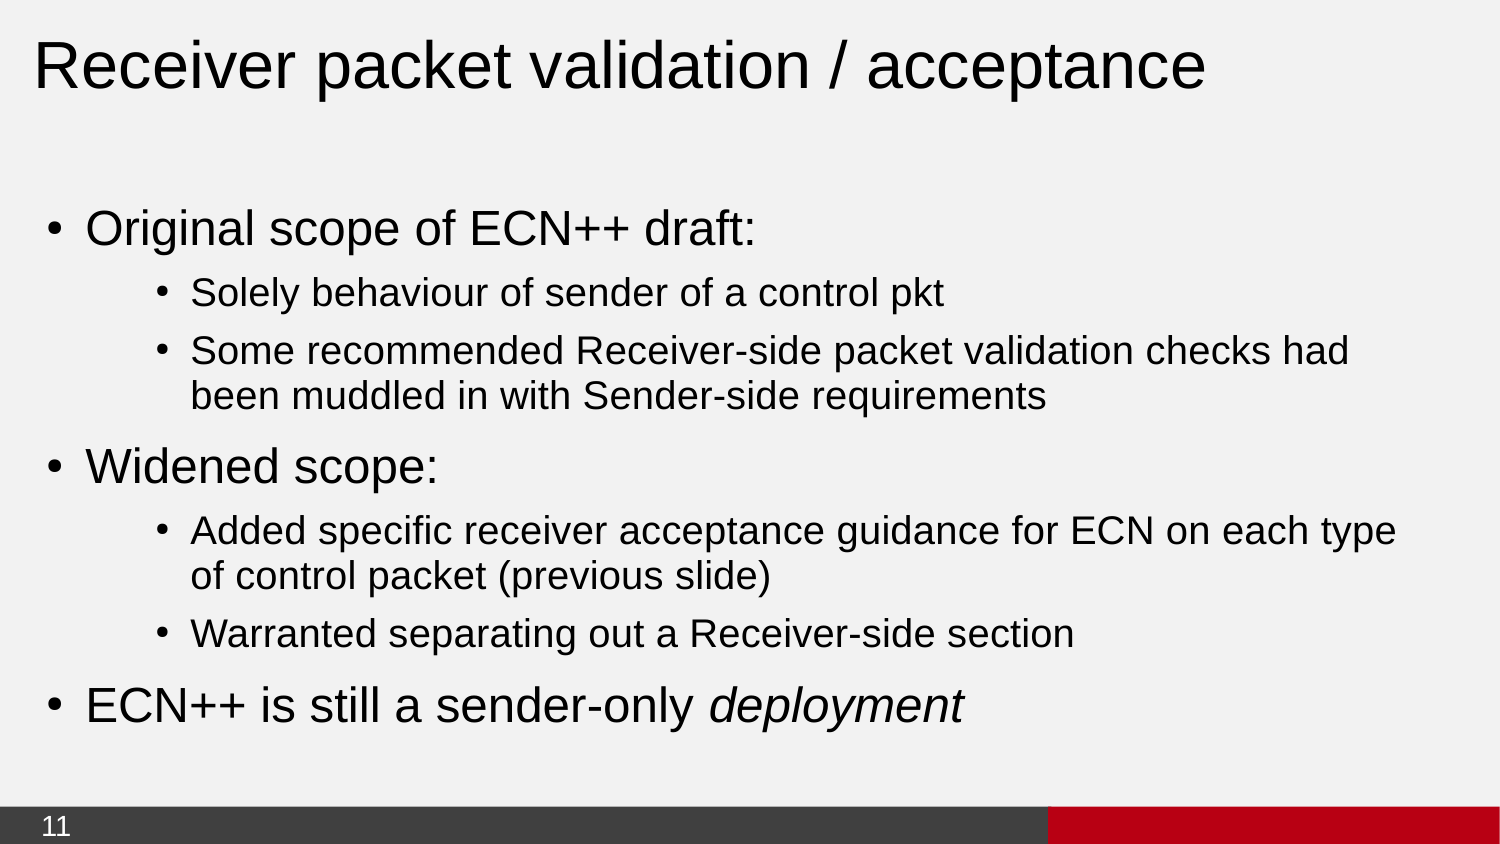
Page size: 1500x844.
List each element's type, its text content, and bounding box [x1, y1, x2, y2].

title Receiver packet validation / acceptance [33, 0, 1477, 131]
list Original scope of ECN++ draft: Solely behaviour of sender of a control pkt Some recommended Receiver-side packet validation checks had been muddled in with Sender-side requirements Widened scope: Added specific receiver acceptance guidance for ECN on each type of control packet (previous slide) Warranted separating out a Receiver-side section ECN++ is still a sender-only deployment [33, 201, 1410, 735]
